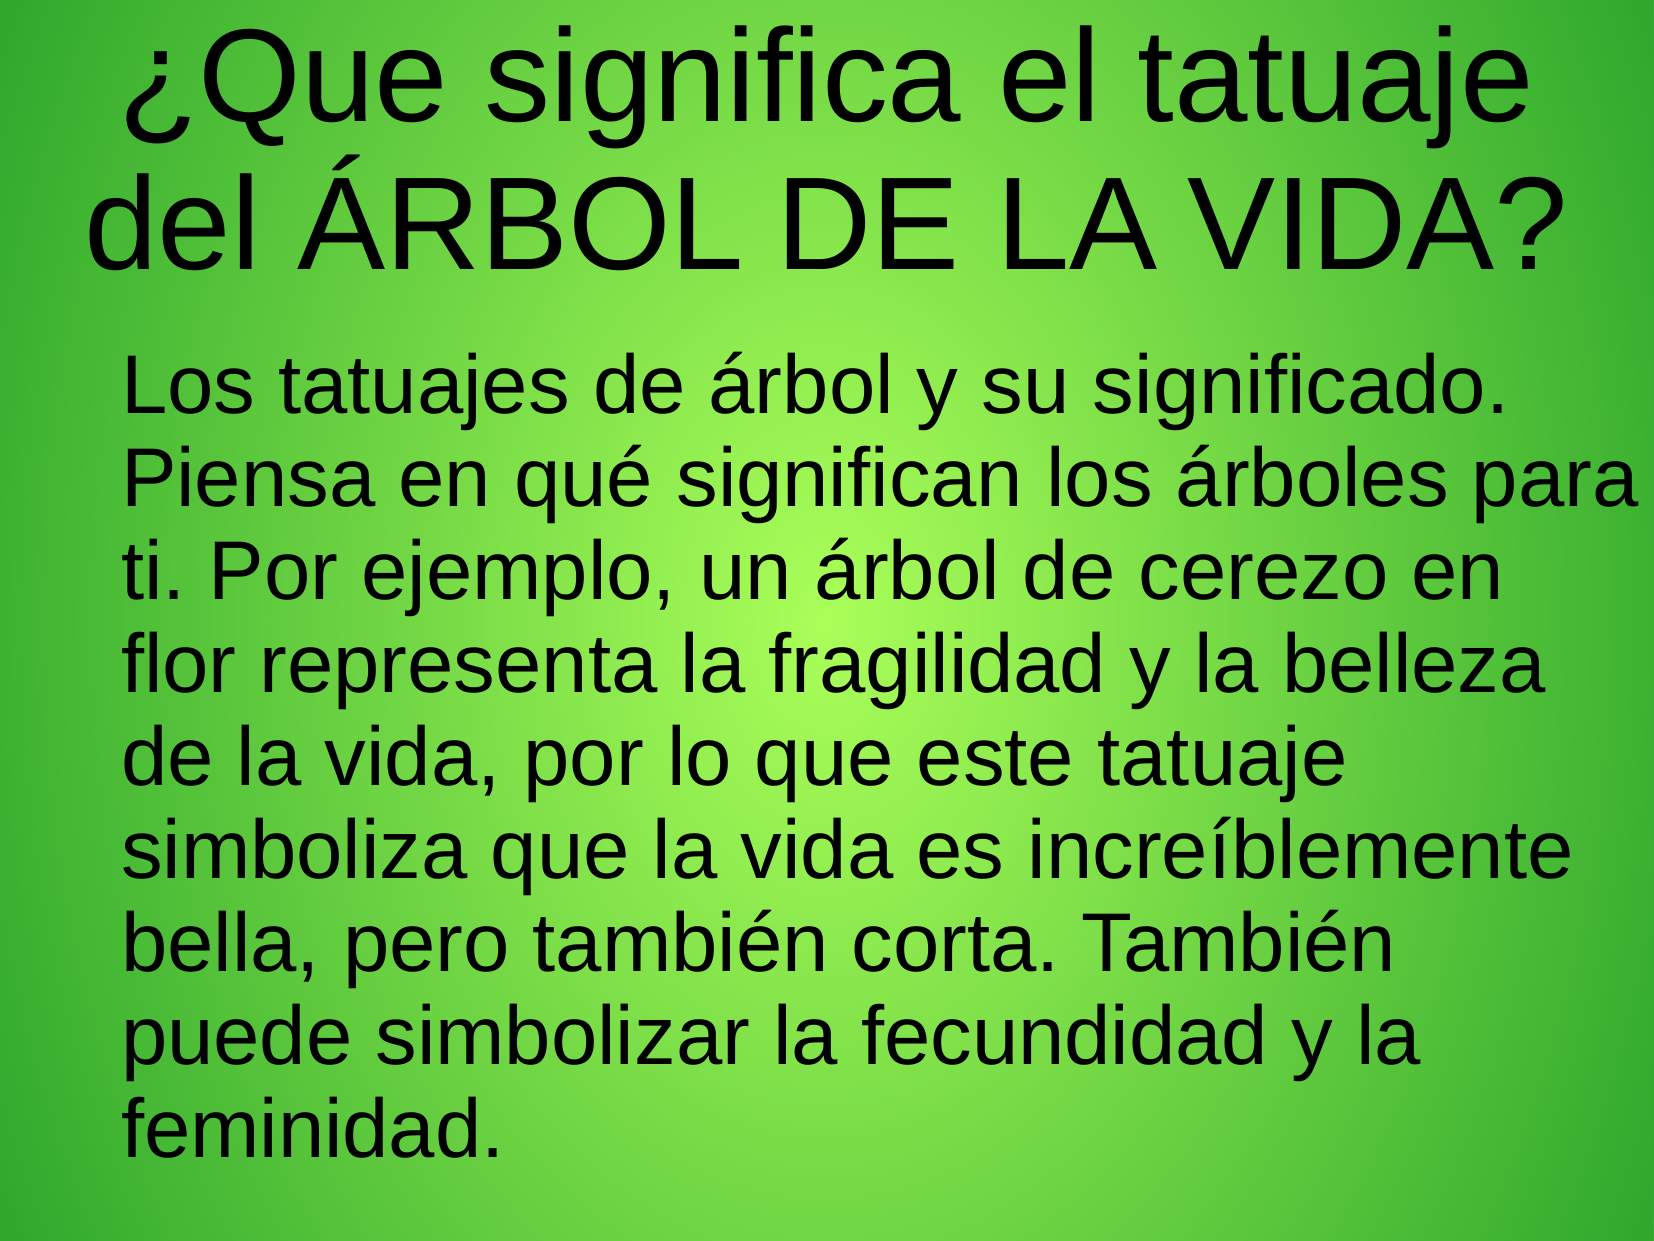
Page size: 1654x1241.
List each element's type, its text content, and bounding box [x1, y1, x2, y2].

text_box Los tatuajes de árbol y su significado. Piensa en qué significan los árboles para ti. Por ejemplo, un árbol de cerezo en flor representa la fragilidad y la belleza de la vida, por lo que este tatuaje simboliza que la vida es increíblemente bella, pero también corta. También puede simbolizar la fecundidad y la feminidad. [106, 330, 1654, 1183]
title ¿Que significa el tatuaje del ÁRBOL DE LA VIDA? [82, 2, 1571, 298]
